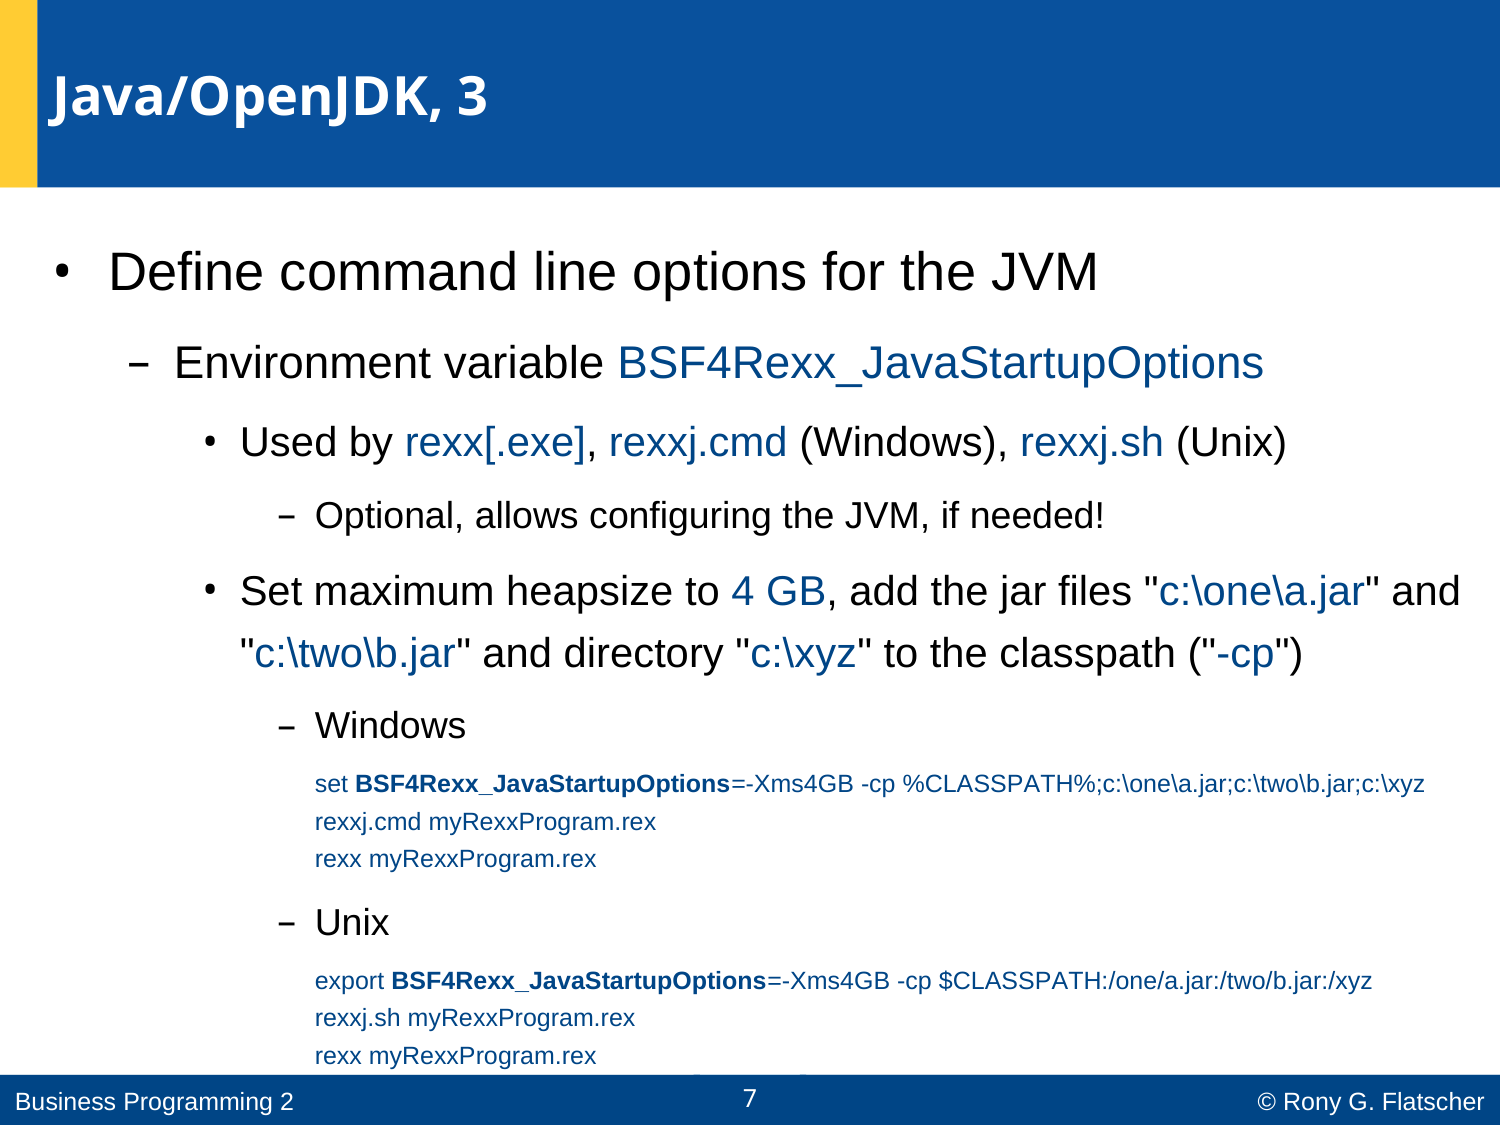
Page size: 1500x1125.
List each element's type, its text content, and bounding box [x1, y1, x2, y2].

list Define command line options for the JVM Environment variable BSF4Rexx_JavaStartupOptions Used by rexx[.exe], rexxj.cmd (Windows), rexxj.sh (Unix) Optional, allows configuring the JVM, if needed! Set maximum heapsize to 4 GB, add the jar files "c:\one\a.jar" and "c:\two\b.jar" and directory "c:\xyz" to the classpath ("-cp") Windows set BSF4Rexx_JavaStartupOptions=-Xms4GB -cp %CLASSPATH%;c:\one\a.jar;c:\two\b.jar;c:\xyz rexxj.cmd myRexxProgram.rex rexx myRexxProgram.rex Unix export BSF4Rexx_JavaStartupOptions=-Xms4GB -cp $CLASSPATH:/one/a.jar:/two/b.jar:/xyz rexxj.sh myRexxProgram.rex rexx myRexxProgram.rex [37, 212, 1500, 1051]
title Java/OpenJDK, 3 [37, 0, 1500, 188]
